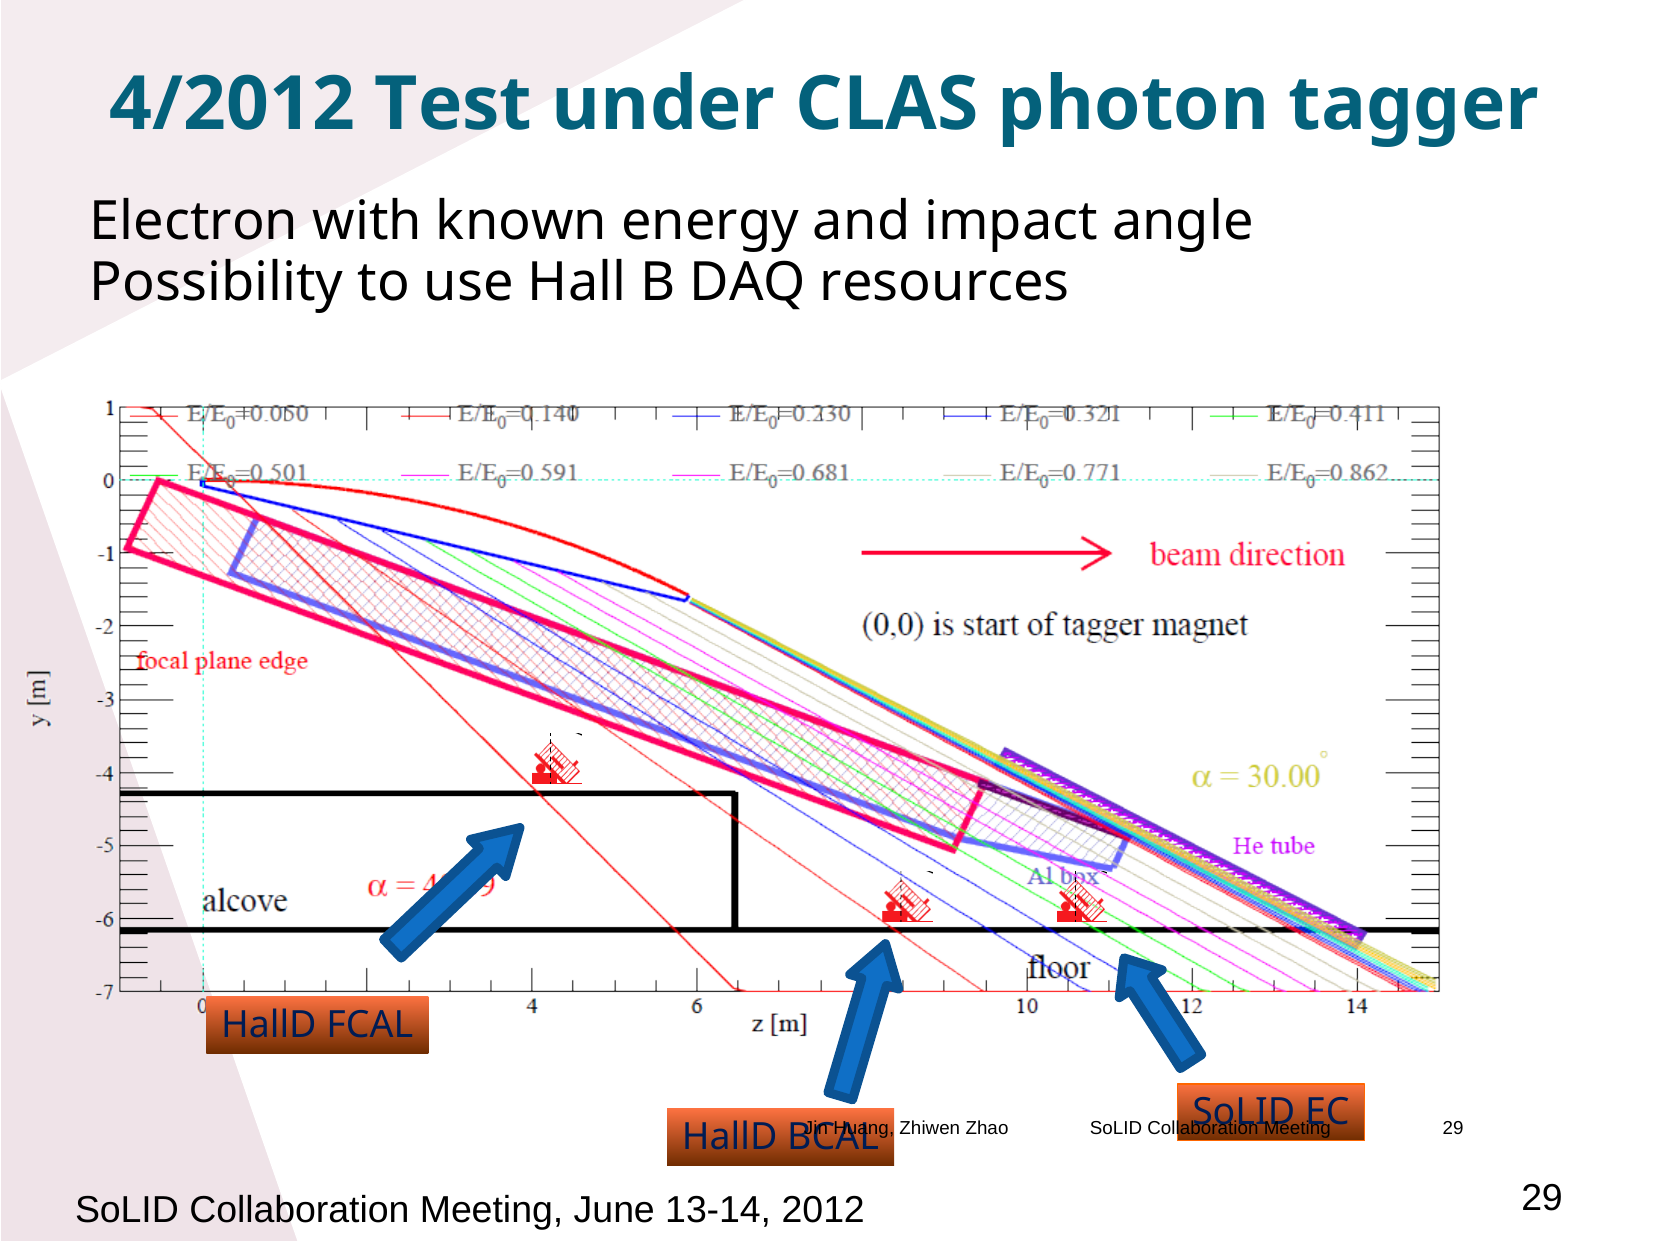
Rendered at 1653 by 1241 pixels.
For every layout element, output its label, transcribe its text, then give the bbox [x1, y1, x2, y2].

text_box HallD FCAL [206, 996, 429, 1054]
text_box [383, 827, 520, 959]
text_box SoLID EC [1177, 1084, 1365, 1110]
list Electron with known energy and impact angle Possibility to use Hall B DAQ resources [75, 184, 1426, 358]
title 4/2012 Test under CLAS photon tagger [75, 55, 1576, 196]
picture [0, 358, 1475, 1047]
text_box HallD BCAL [667, 1108, 895, 1166]
text_box Jin Huang, Zhiwen Zhao [737, 1110, 1075, 1171]
text_box <number> [1419, 1110, 1479, 1171]
text_box [1119, 957, 1202, 1069]
text_box SoLID Collaboration Meeting [1075, 1110, 1419, 1171]
text_box [827, 943, 899, 1100]
